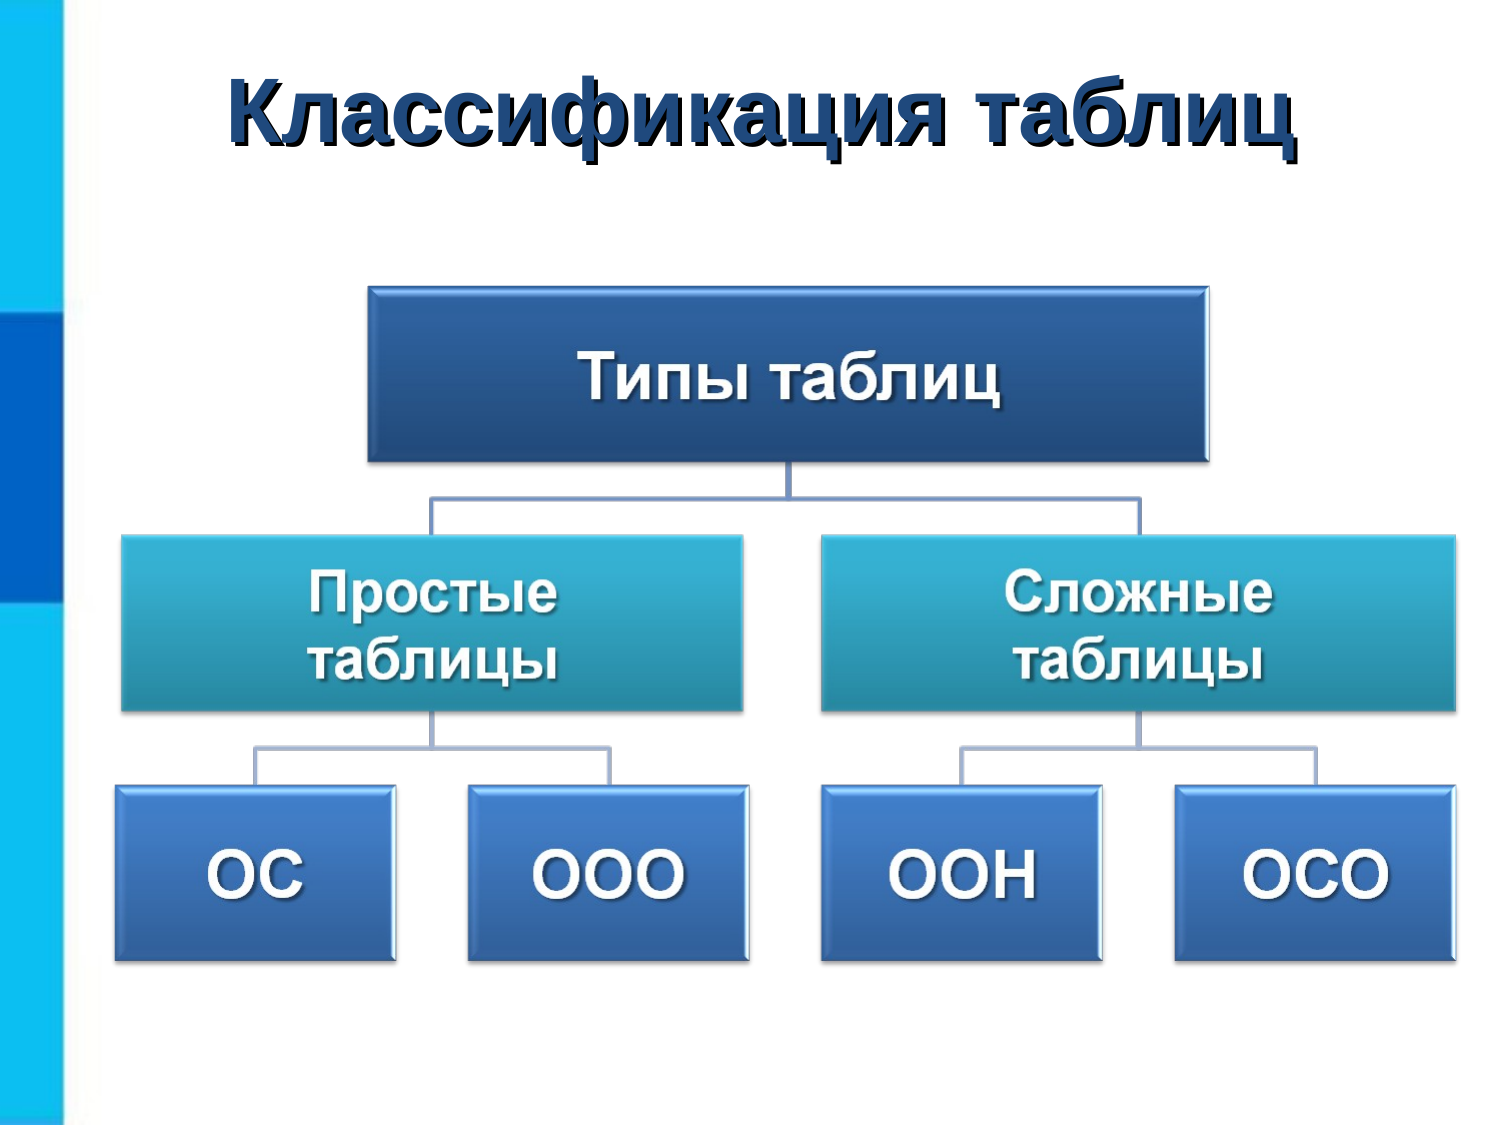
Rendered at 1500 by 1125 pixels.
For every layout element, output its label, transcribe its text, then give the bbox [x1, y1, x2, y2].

picture [0, 0, 1500, 1125]
title Классификация таблиц [128, 11, 1393, 200]
